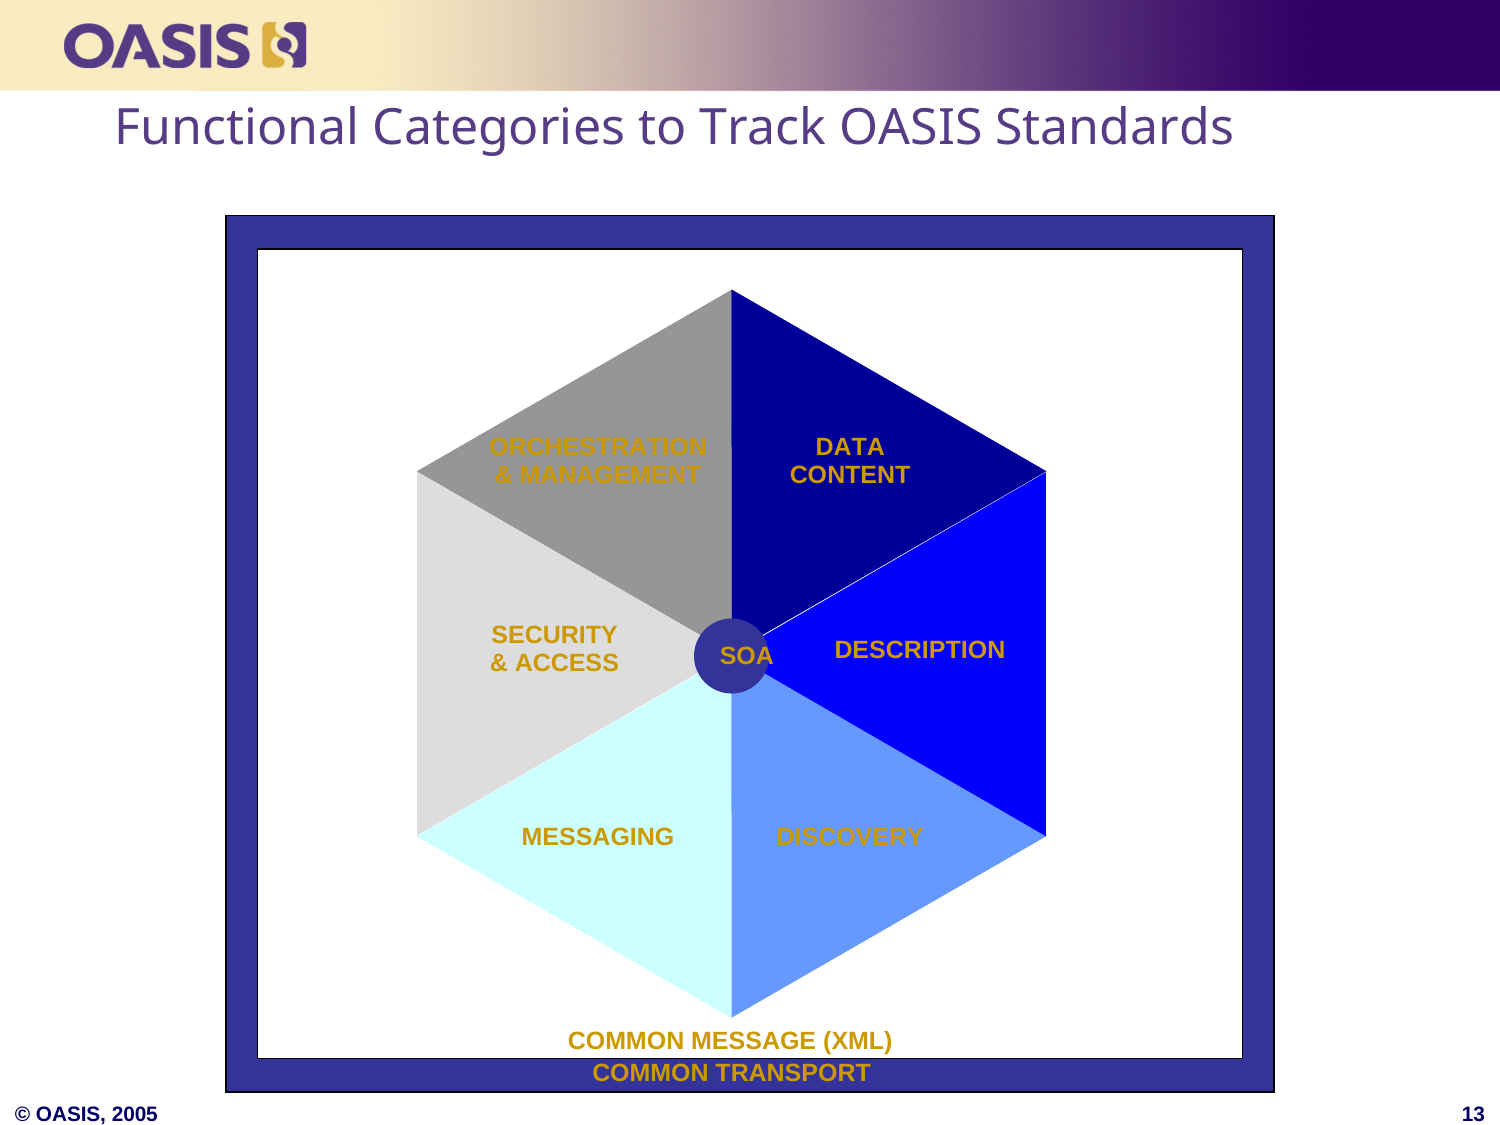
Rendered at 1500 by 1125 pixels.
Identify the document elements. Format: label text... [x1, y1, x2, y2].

text_box SECURITY & ACCESS [475, 612, 635, 685]
text_box DATA CONTENT [774, 424, 926, 497]
text_box [225, 215, 1275, 1092]
text_box SOA [694, 618, 769, 694]
picture [0, 0, 1500, 1125]
text_box DESCRIPTION [819, 627, 1021, 672]
text_box COMMON TRANSPORT [577, 1050, 887, 1095]
title Functional Categories to Track OASIS Standards [99, 99, 1500, 163]
text_box MESSAGING [506, 814, 690, 859]
text_box ORCHESTRATION & MANAGEMENT [474, 424, 723, 497]
text_box COMMON MESSAGE (XML) [552, 1018, 908, 1063]
text_box DISCOVERY [761, 815, 940, 859]
